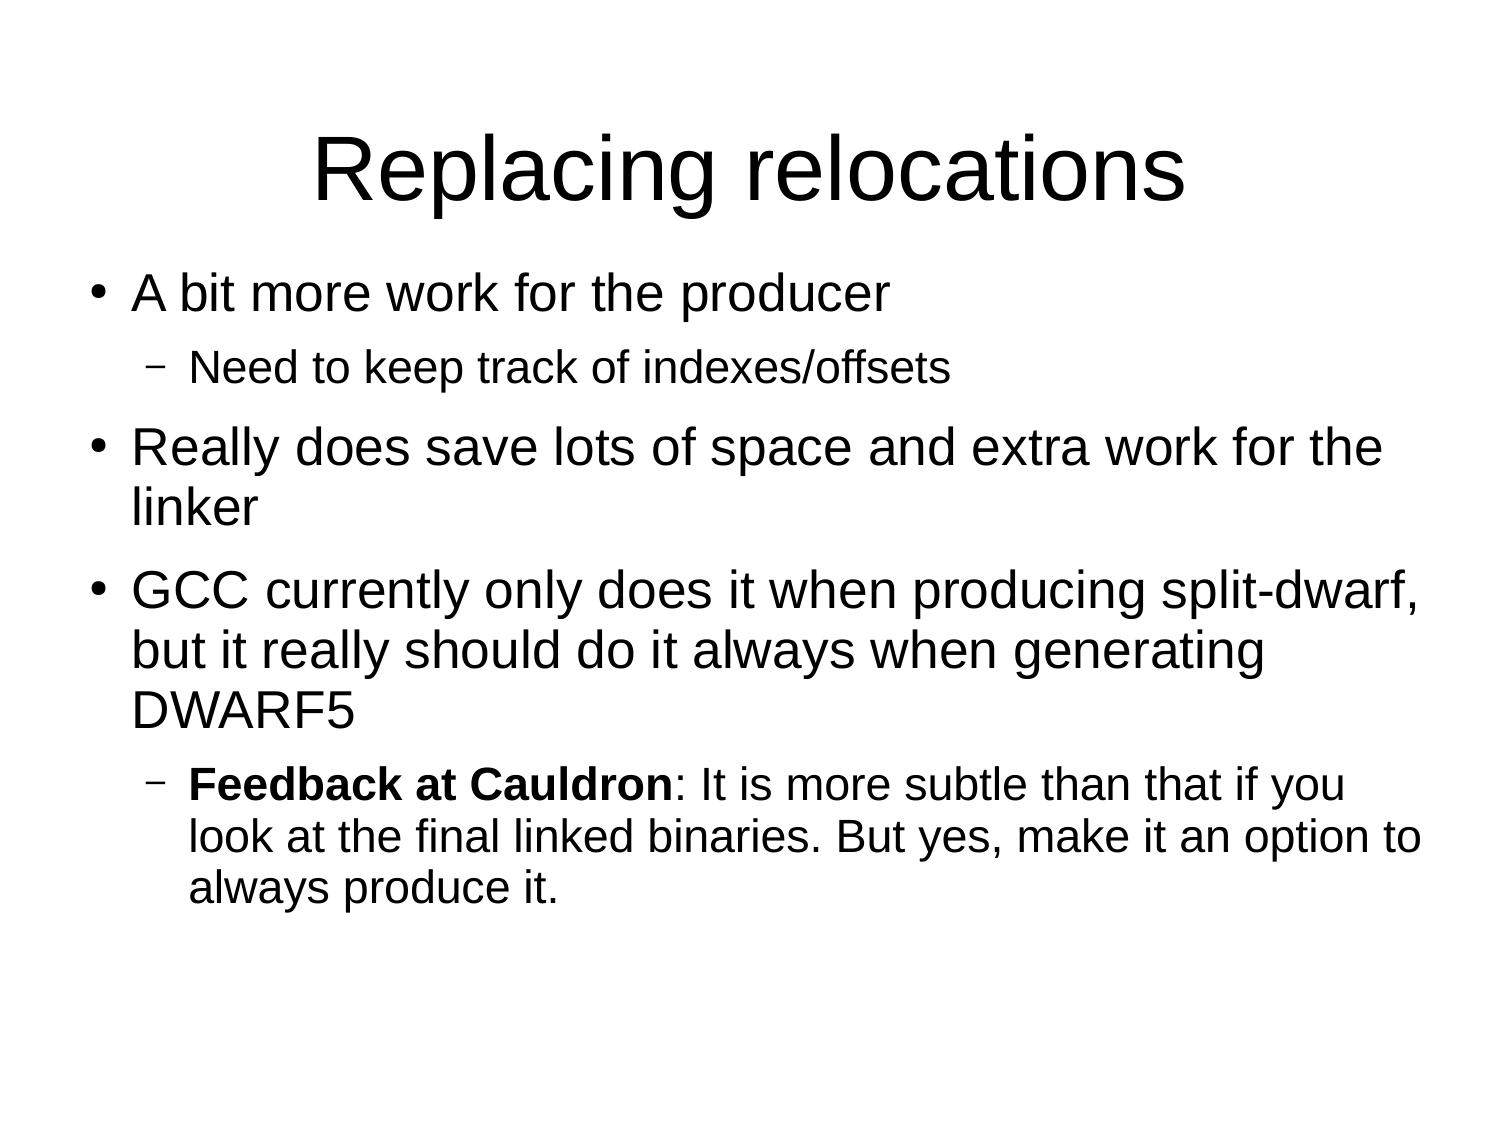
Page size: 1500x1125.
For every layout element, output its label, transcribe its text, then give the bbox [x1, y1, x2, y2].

title Replacing relocations [103, 59, 1397, 263]
list A bit more work for the producer Need to keep track of indexes/offsets Really does save lots of space and extra work for the linker GCC currently only does it when producing split-dwarf, but it really should do it always when generating DWARF5 Feedback at Cauldron: It is more subtle than that if you look at the final linked binaries. But yes, make it an option to always produce it. [75, 263, 1425, 916]
